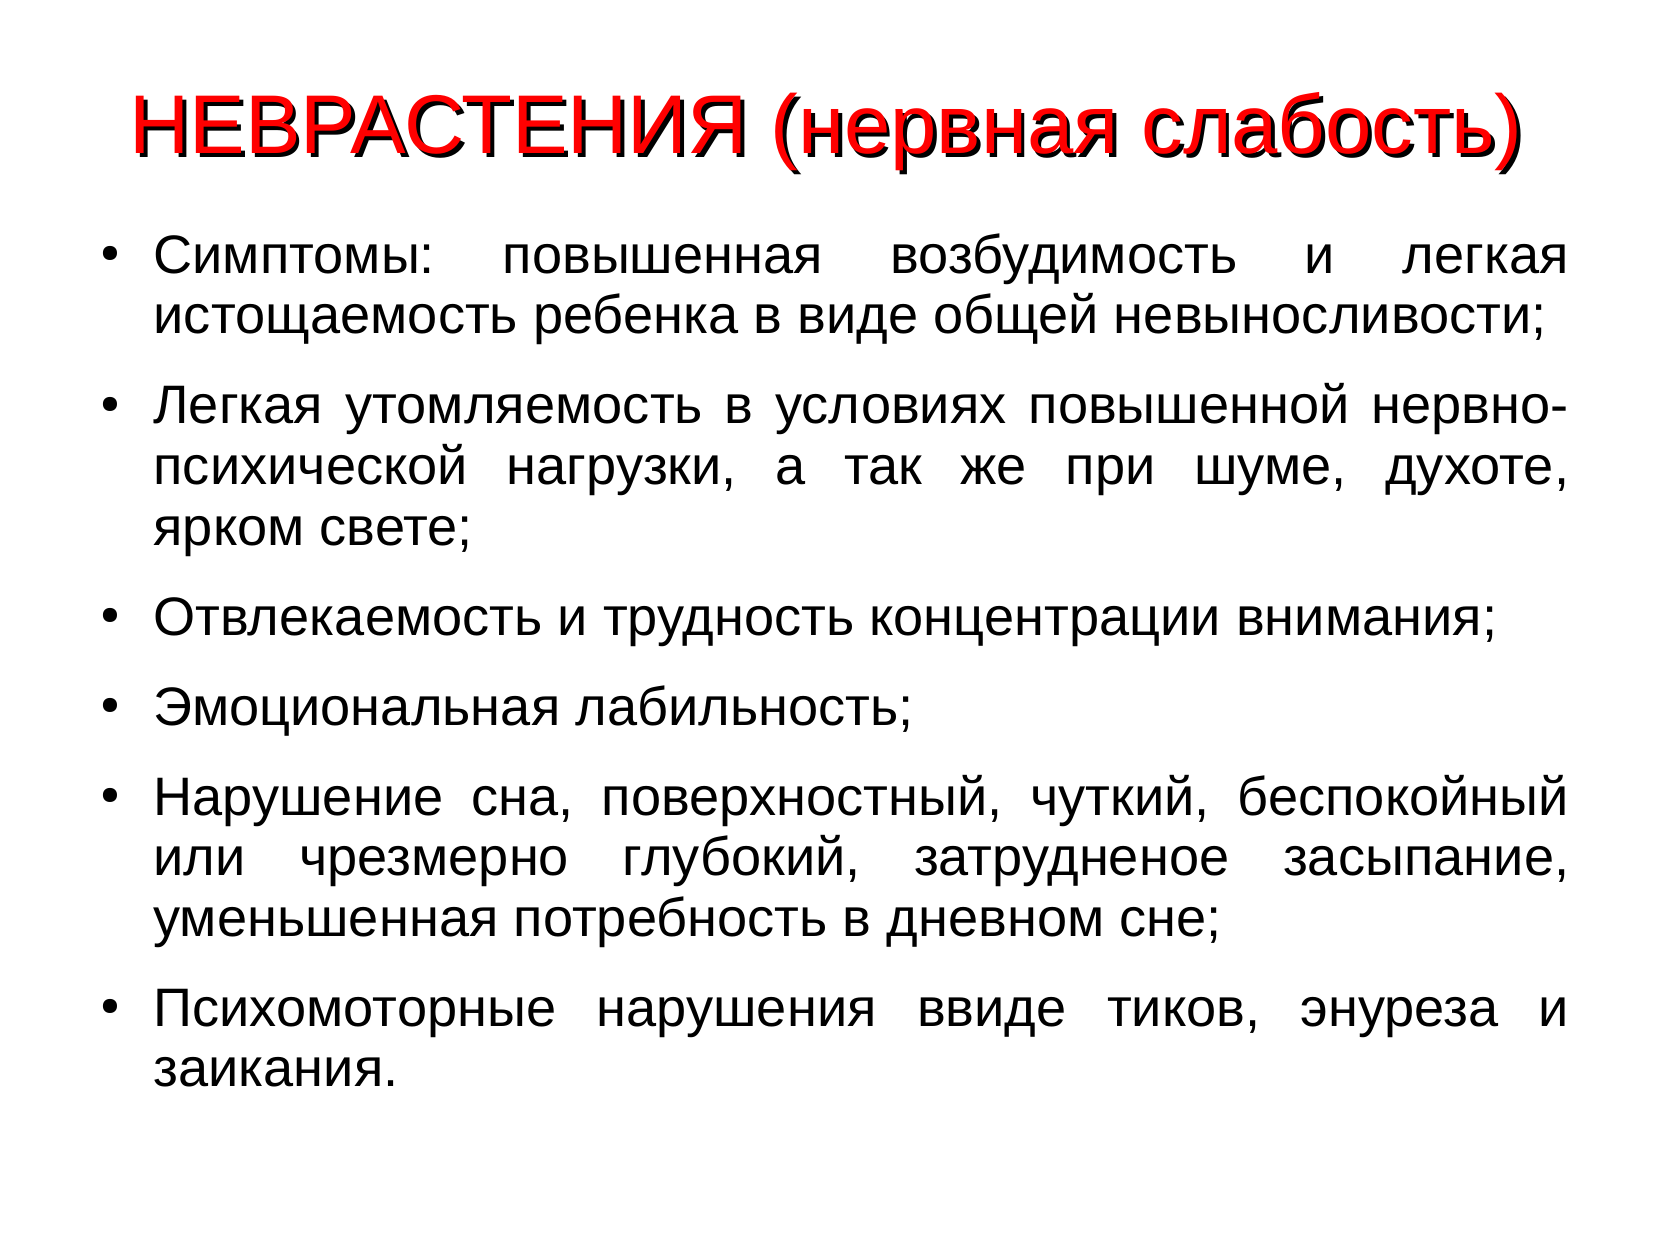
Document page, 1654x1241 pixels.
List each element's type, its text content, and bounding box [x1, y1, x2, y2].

title НЕВРАСТЕНИЯ (нервная слабость) [82, 49, 1571, 201]
list Симптомы: повышенная возбудимость и легкая истощаемость ребенка в виде общей невыносливости; Легкая утомляемость в условиях повышенной нервно-психической нагрузки, а так же при шуме, духоте, ярком свете; Отвлекаемость и трудность концентрации внимания; Эмоциональная лабильность; Нарушение сна, поверхностный, чуткий, беспокойный или чрезмерно глубокий, затрудненое засыпание, уменьшенная потребность в дневном сне; Психомоторные нарушения ввиде тиков, энуреза и заикания. [82, 224, 1571, 1158]
